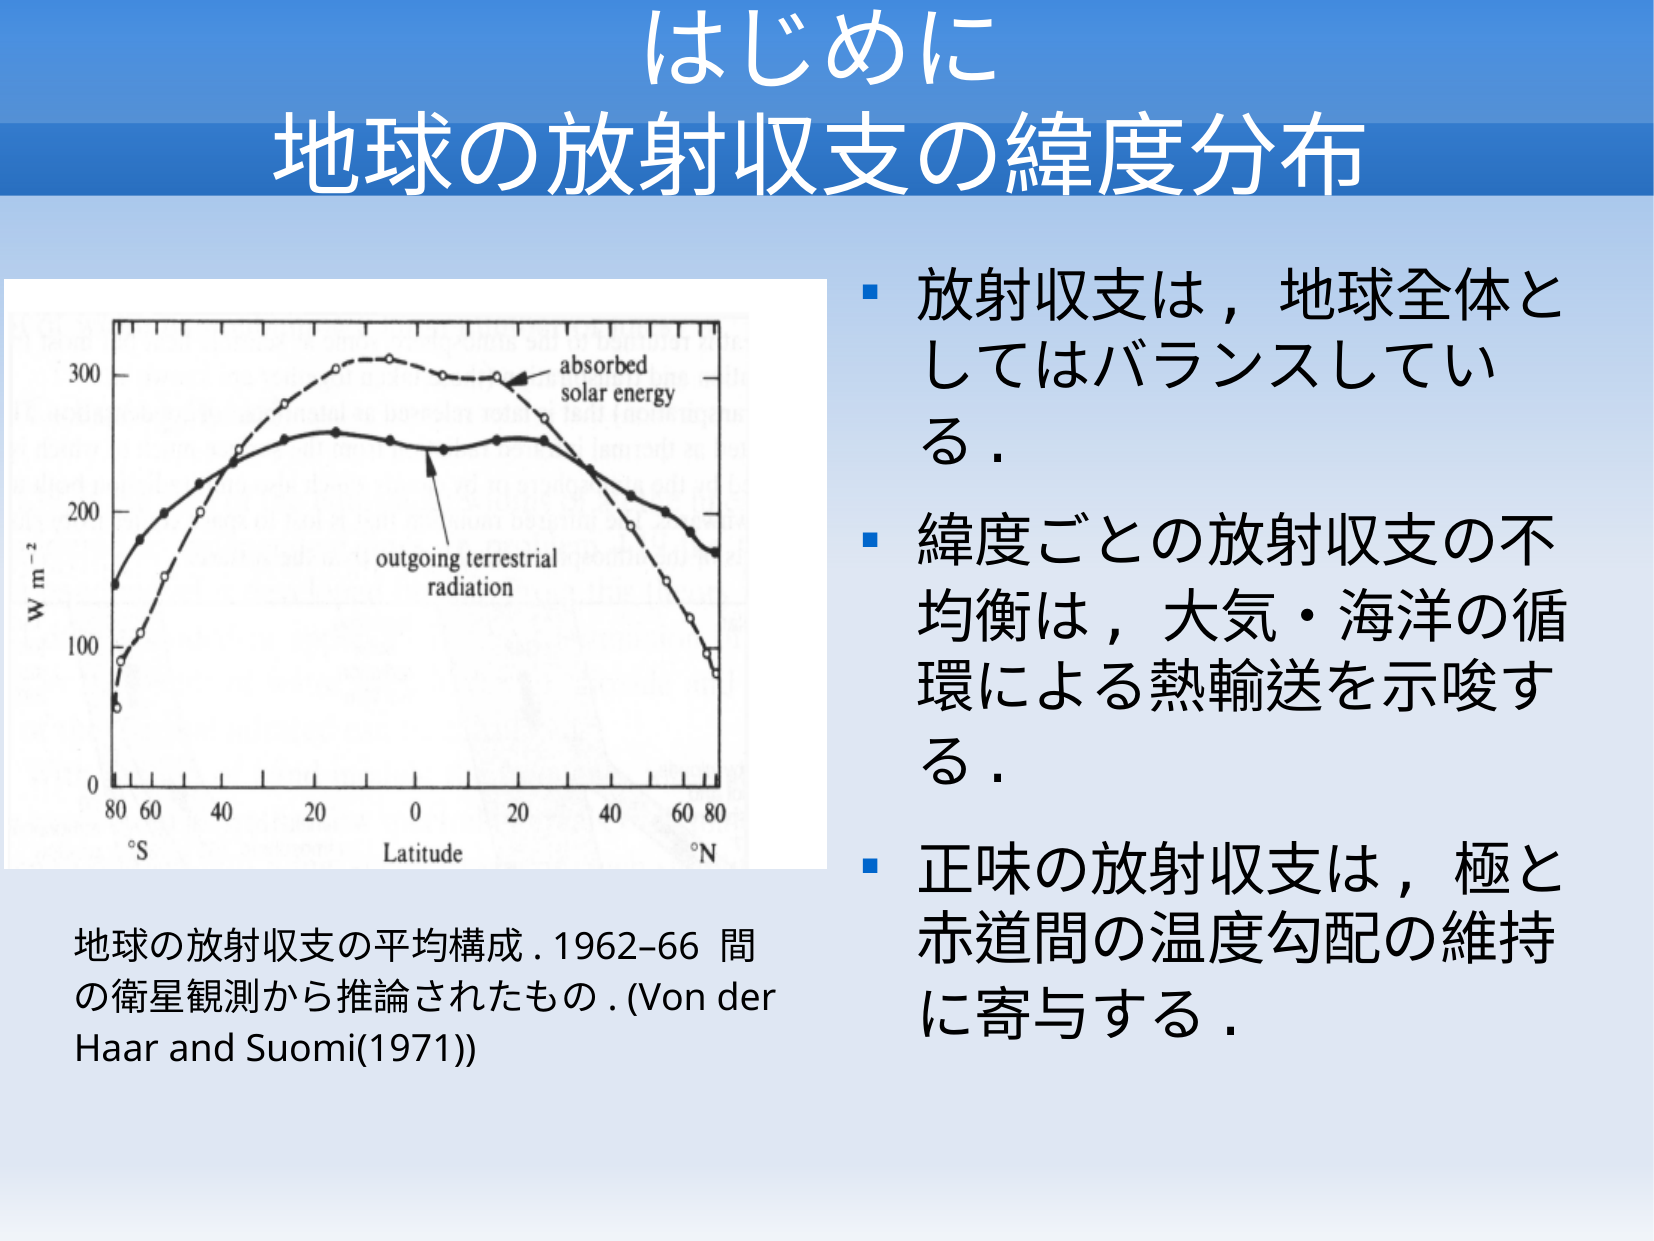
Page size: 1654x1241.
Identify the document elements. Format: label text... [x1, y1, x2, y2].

list 放射収支は, 地球全体としてはバランスしている. 緯度ごとの放射収支の不均衡は, 大気・海洋の循環による熱輸送を示唆する. 正味の放射収支は, 極と赤道間の温度勾配の維持に寄与する. [845, 254, 1572, 1077]
title はじめに 地球の放射収支の緯度分布 [76, 0, 1565, 211]
picture [0, 0, 1654, 1241]
text_box 地球の放射収支の平均構成. 1962–66 間の衛星観測から推論されたもの. (Von der Haar and Suomi(1971)) [59, 912, 798, 1063]
